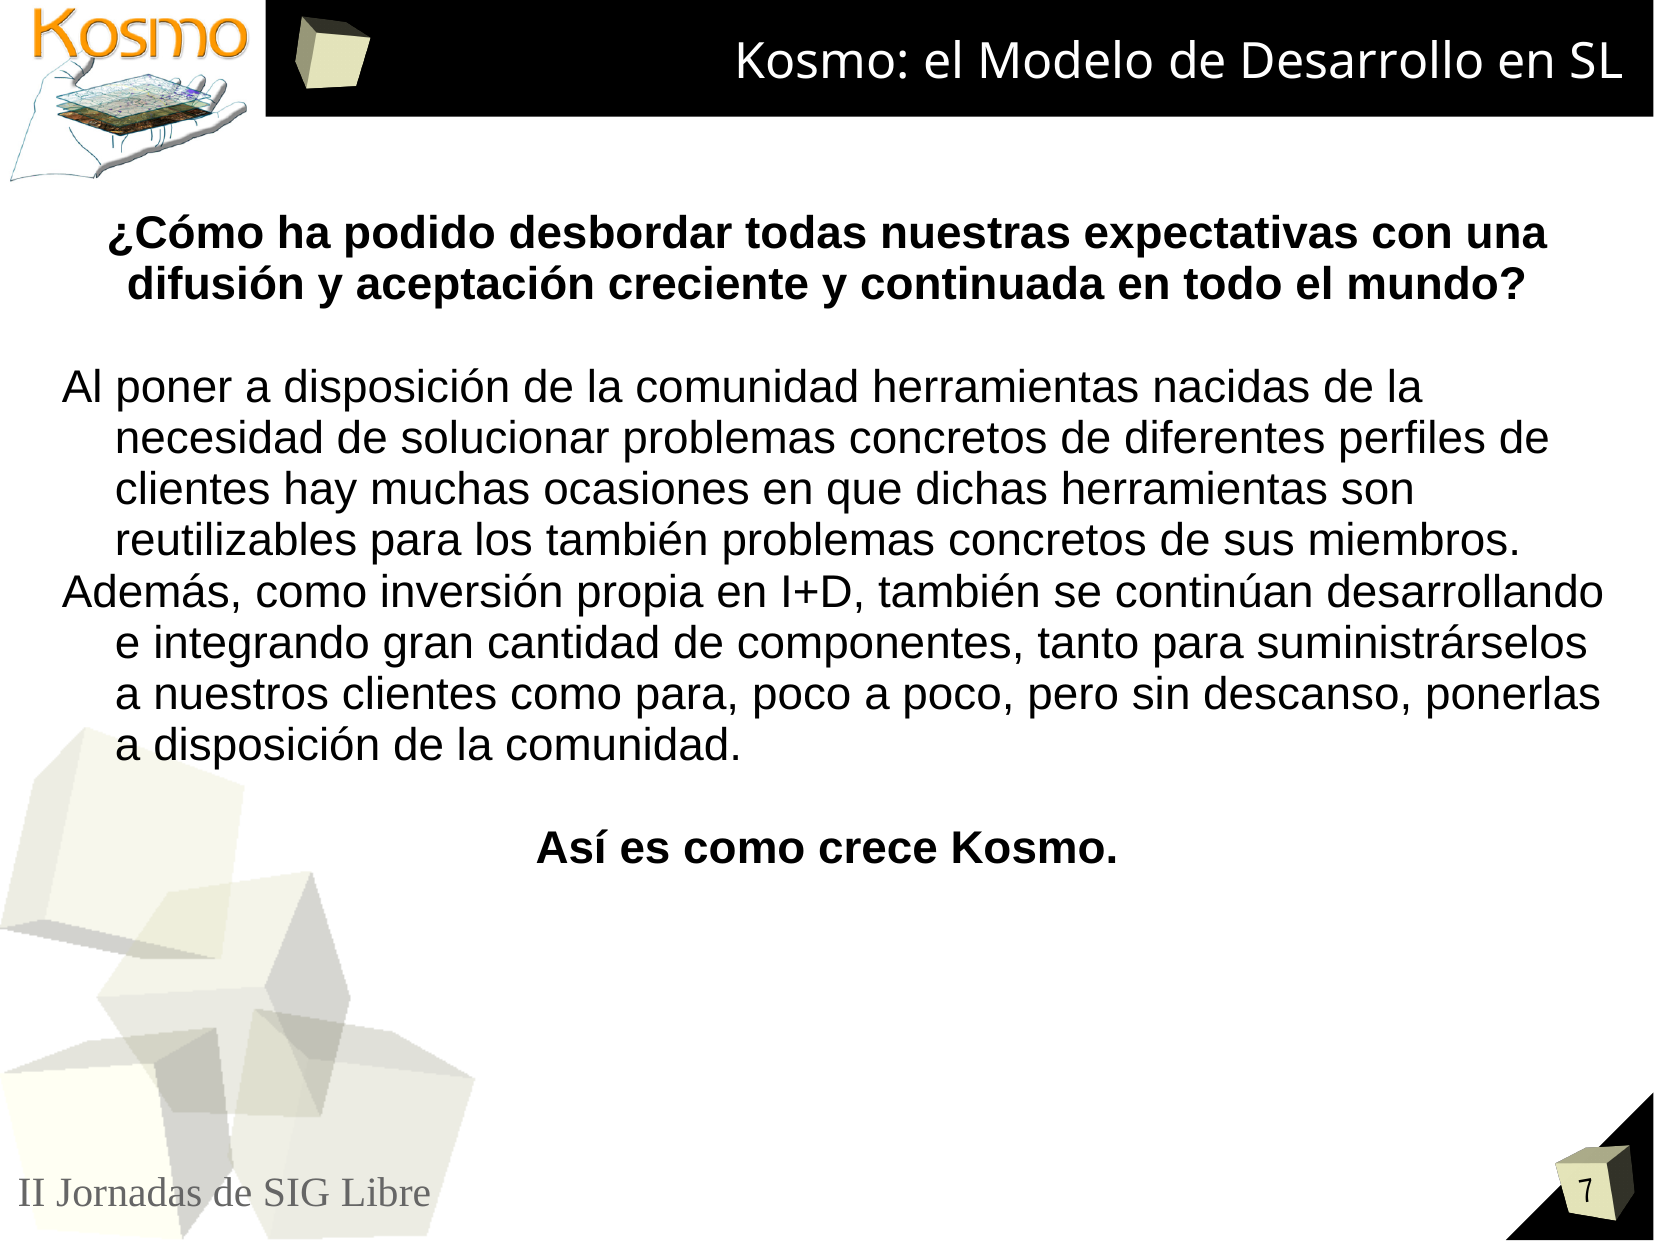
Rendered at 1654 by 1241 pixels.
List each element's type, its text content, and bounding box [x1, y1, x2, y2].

title Kosmo: el Modelo de Desarrollo en SL [413, 0, 1625, 119]
picture [0, 726, 477, 1241]
list ¿Cómo ha podido desbordar todas nuestras expectativas con una difusión y aceptación creciente y continuada en todo el mundo? Al poner a disposición de la comunidad herramientas nacidas de la necesidad de solucionar problemas concretos de diferentes perfiles de clientes hay muchas ocasiones en que dichas herramientas son reutilizables para los también problemas concretos de sus miembros. Además, como inversión propia en I+D, también se continúan desarrollando e integrando gran cantidad de componentes, tanto para suministrárselos a nuestros clientes como para, poco a poco, pero sin descanso, ponerlas a disposición de la comunidad. Así es como crece Kosmo. [44, 206, 1611, 1123]
picture [5, 5, 252, 184]
